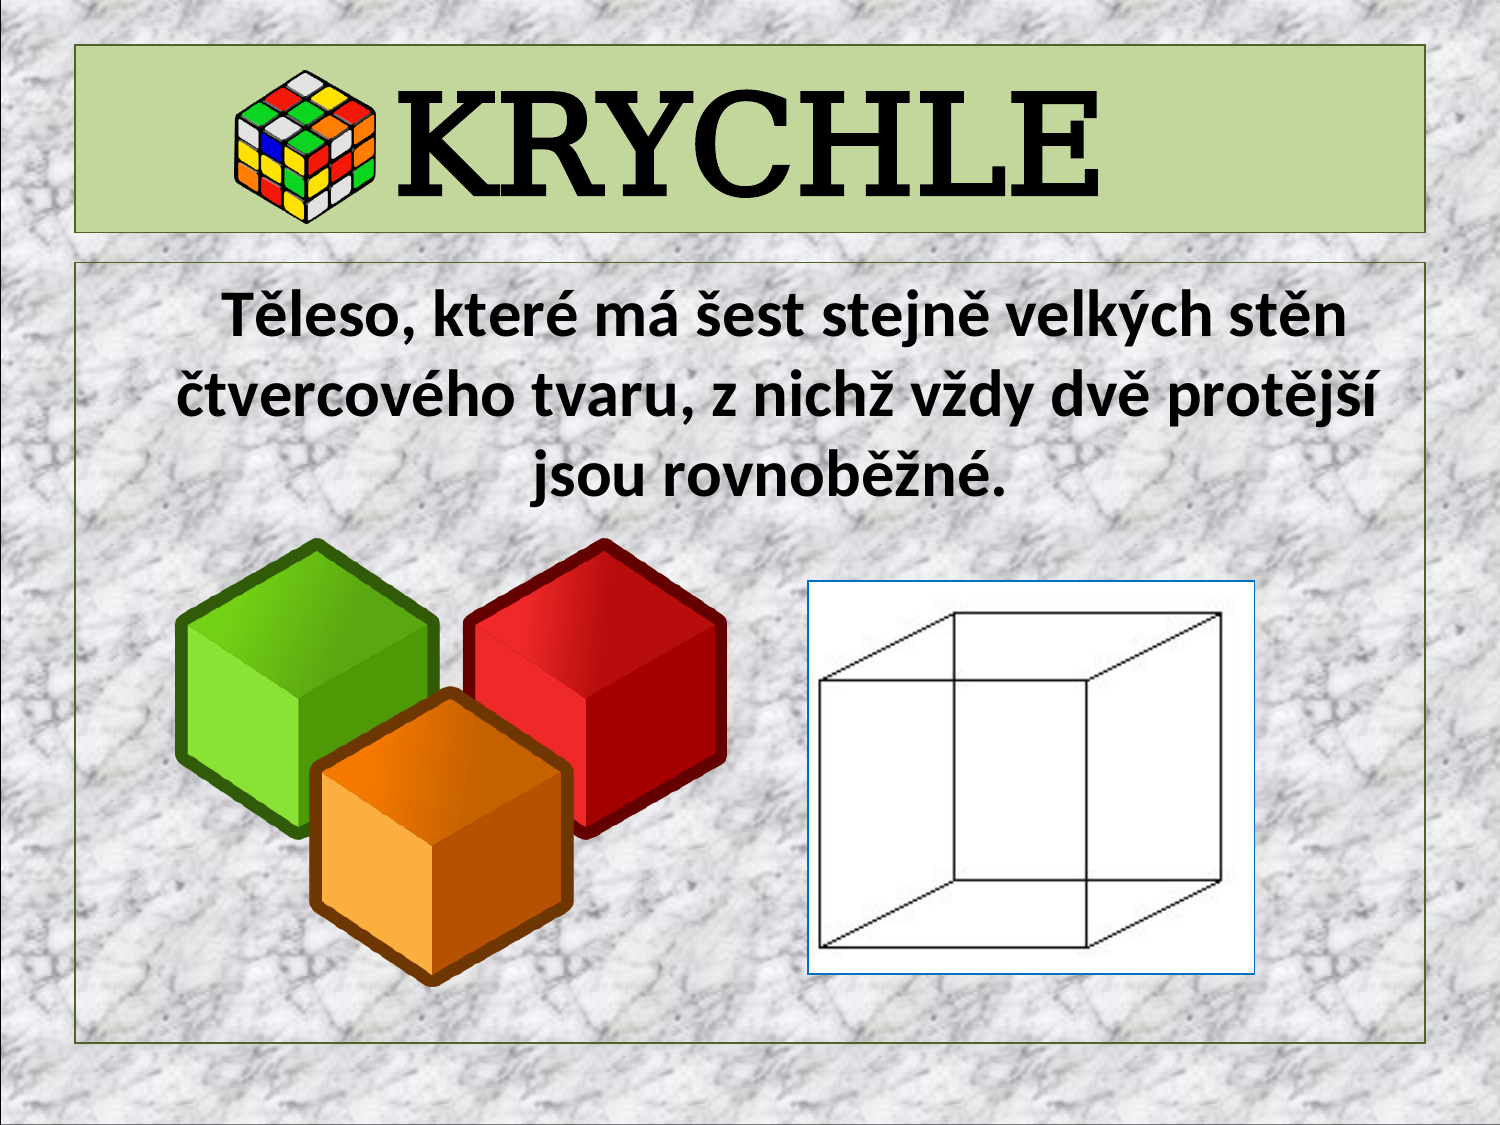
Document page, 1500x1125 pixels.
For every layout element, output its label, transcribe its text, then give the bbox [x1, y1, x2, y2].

title KRYCHLE [75, 45, 1426, 233]
picture [0, 0, 1500, 1125]
list Těleso, které má šest stejně velkých stěn čtvercového tvaru, z nichž vždy dvě protější jsou rovnoběžné. [75, 262, 1426, 1044]
